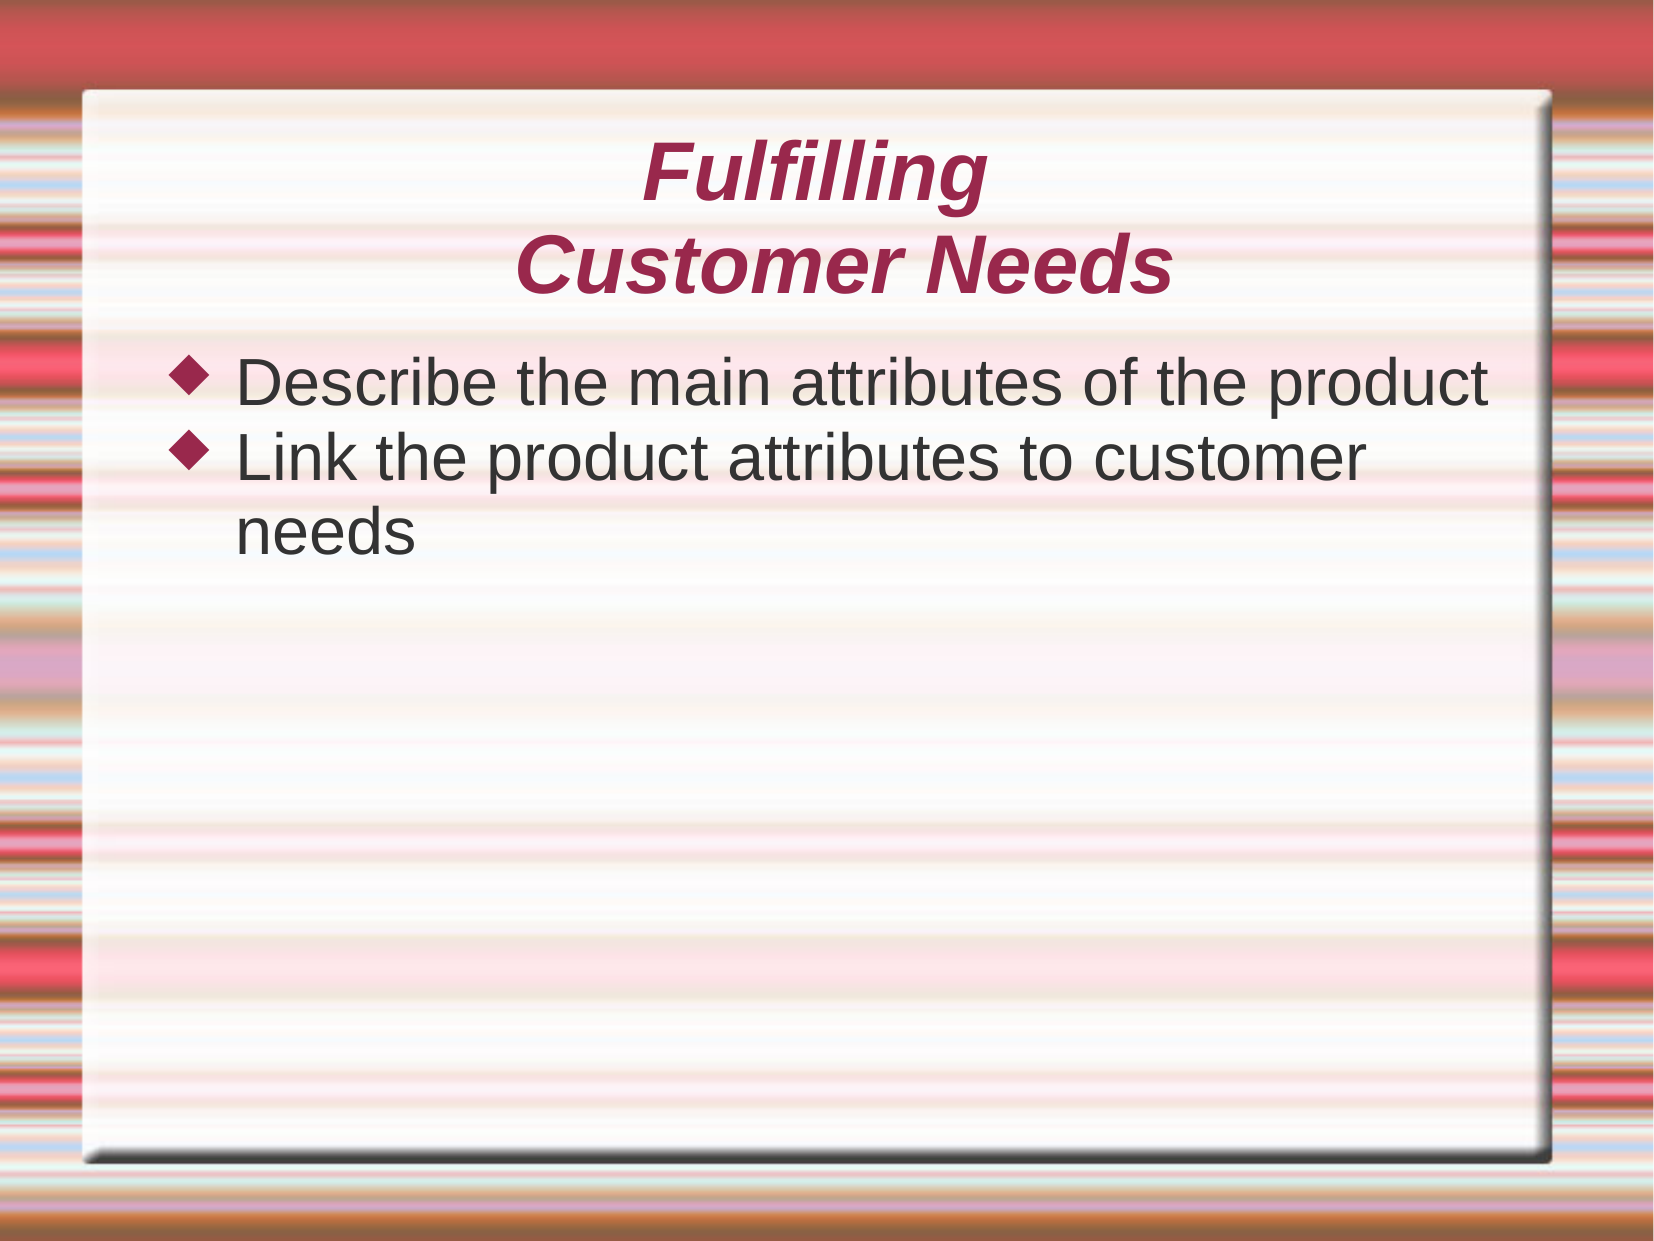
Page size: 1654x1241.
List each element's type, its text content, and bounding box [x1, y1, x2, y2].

picture [0, 0, 1654, 1241]
list Describe the main attributes of the product Link the product attributes to customer needs [152, 344, 1534, 1127]
title Fulfilling Customer Needs [121, 114, 1534, 322]
